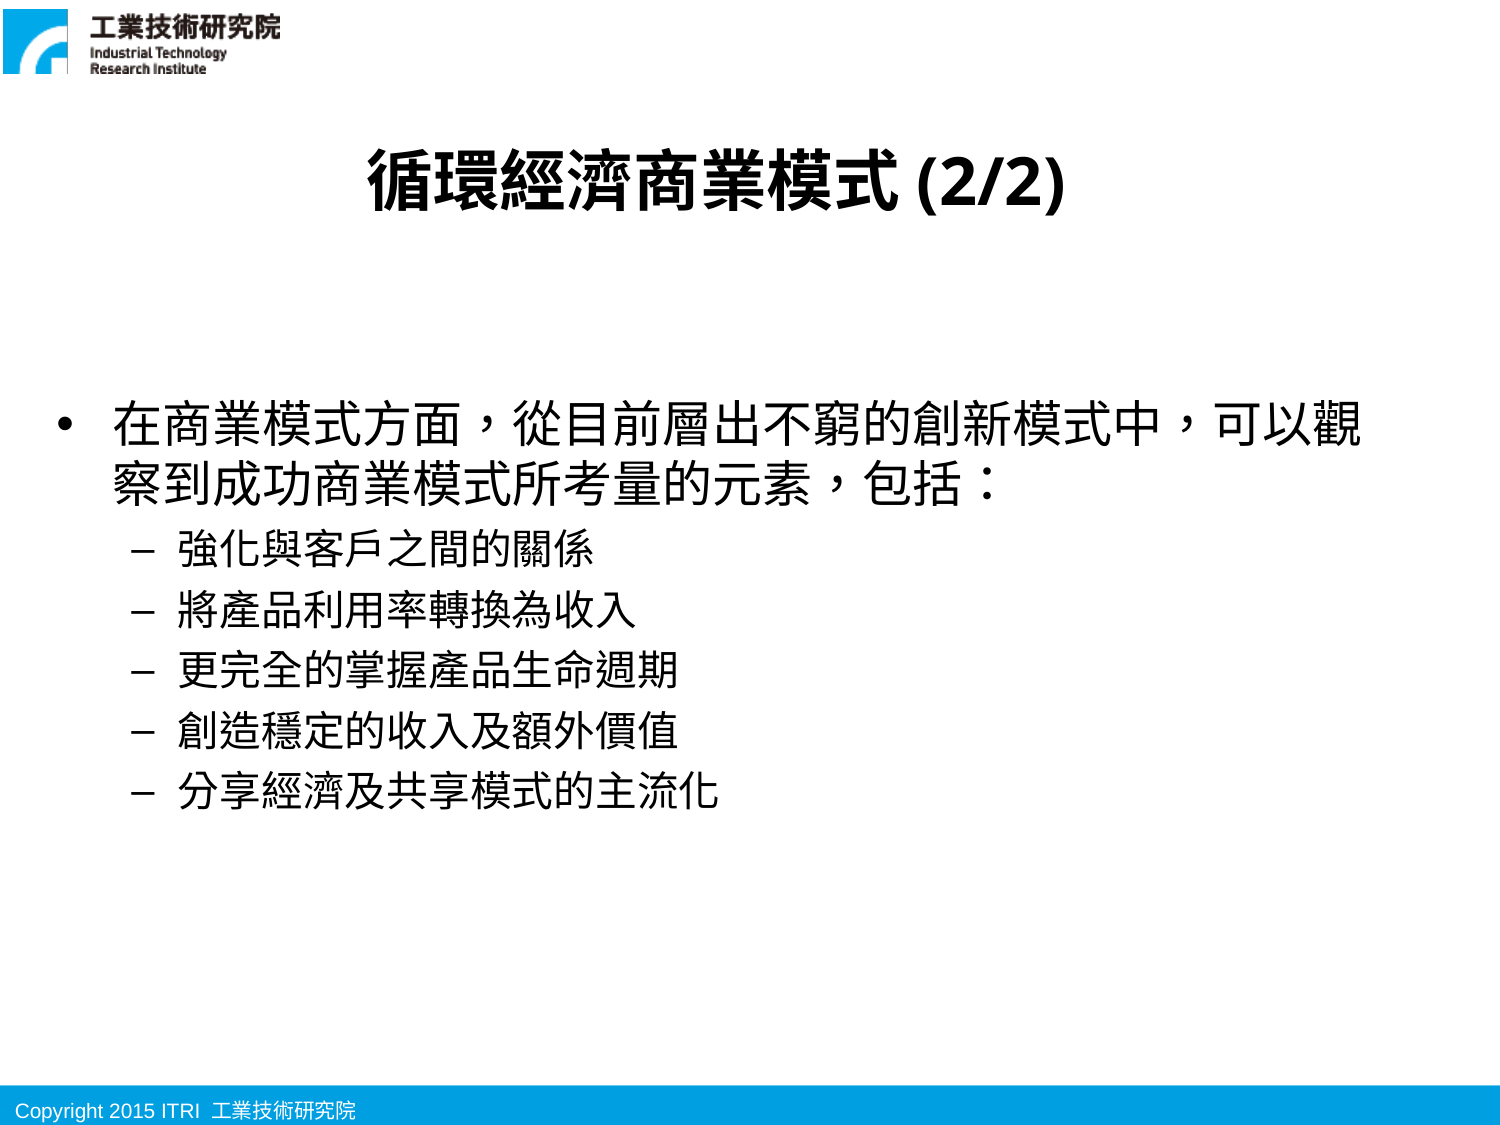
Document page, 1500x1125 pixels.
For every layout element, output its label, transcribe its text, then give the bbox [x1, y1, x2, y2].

list 在商業模式方面，從目前層出不窮的創新模式中，可以觀察到成功商業模式所考量的元素，包括： 強化與客戶之間的關係 將產品利用率轉換為收入 更完全的掌握產品生命週期 創造穩定的收入及額外價值 分享經濟及共享模式的主流化 [41, 385, 1409, 879]
title 循環經濟商業模式(2/2) [41, 101, 1392, 256]
picture [19, 9, 280, 74]
